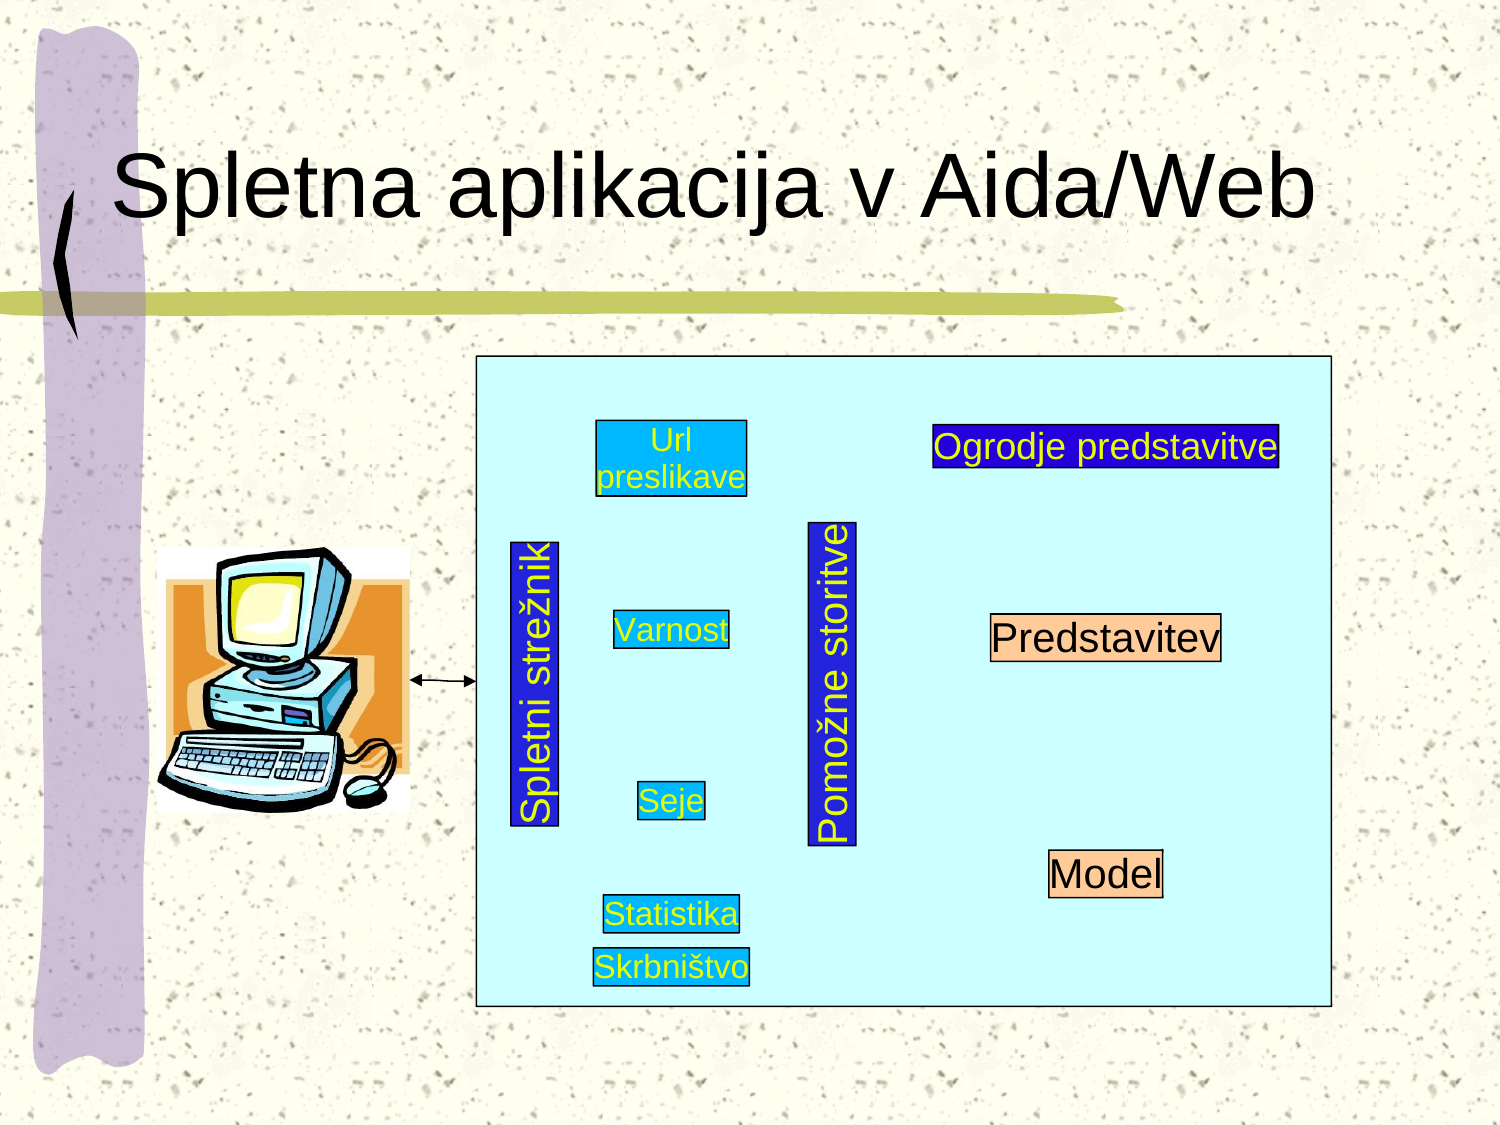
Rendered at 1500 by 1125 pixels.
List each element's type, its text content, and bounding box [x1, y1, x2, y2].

title Spletna aplikacija v Aida/Web [110, 93, 1392, 282]
text_box Statistika [603, 894, 740, 933]
text_box [476, 356, 1332, 1007]
text_box Model [1048, 850, 1163, 898]
text_box Spletni strežnik [510, 542, 559, 826]
text_box Predstavitev [990, 613, 1221, 662]
text_box Skrbništvo [593, 947, 750, 986]
text_box Varnost [613, 610, 729, 649]
text_box Seje [637, 781, 705, 820]
text_box Pomožne storitve [808, 522, 856, 846]
picture [0, 0, 1500, 1125]
text_box Ogrodje predstavitve [933, 424, 1279, 468]
text_box Url preslikave [596, 420, 747, 497]
